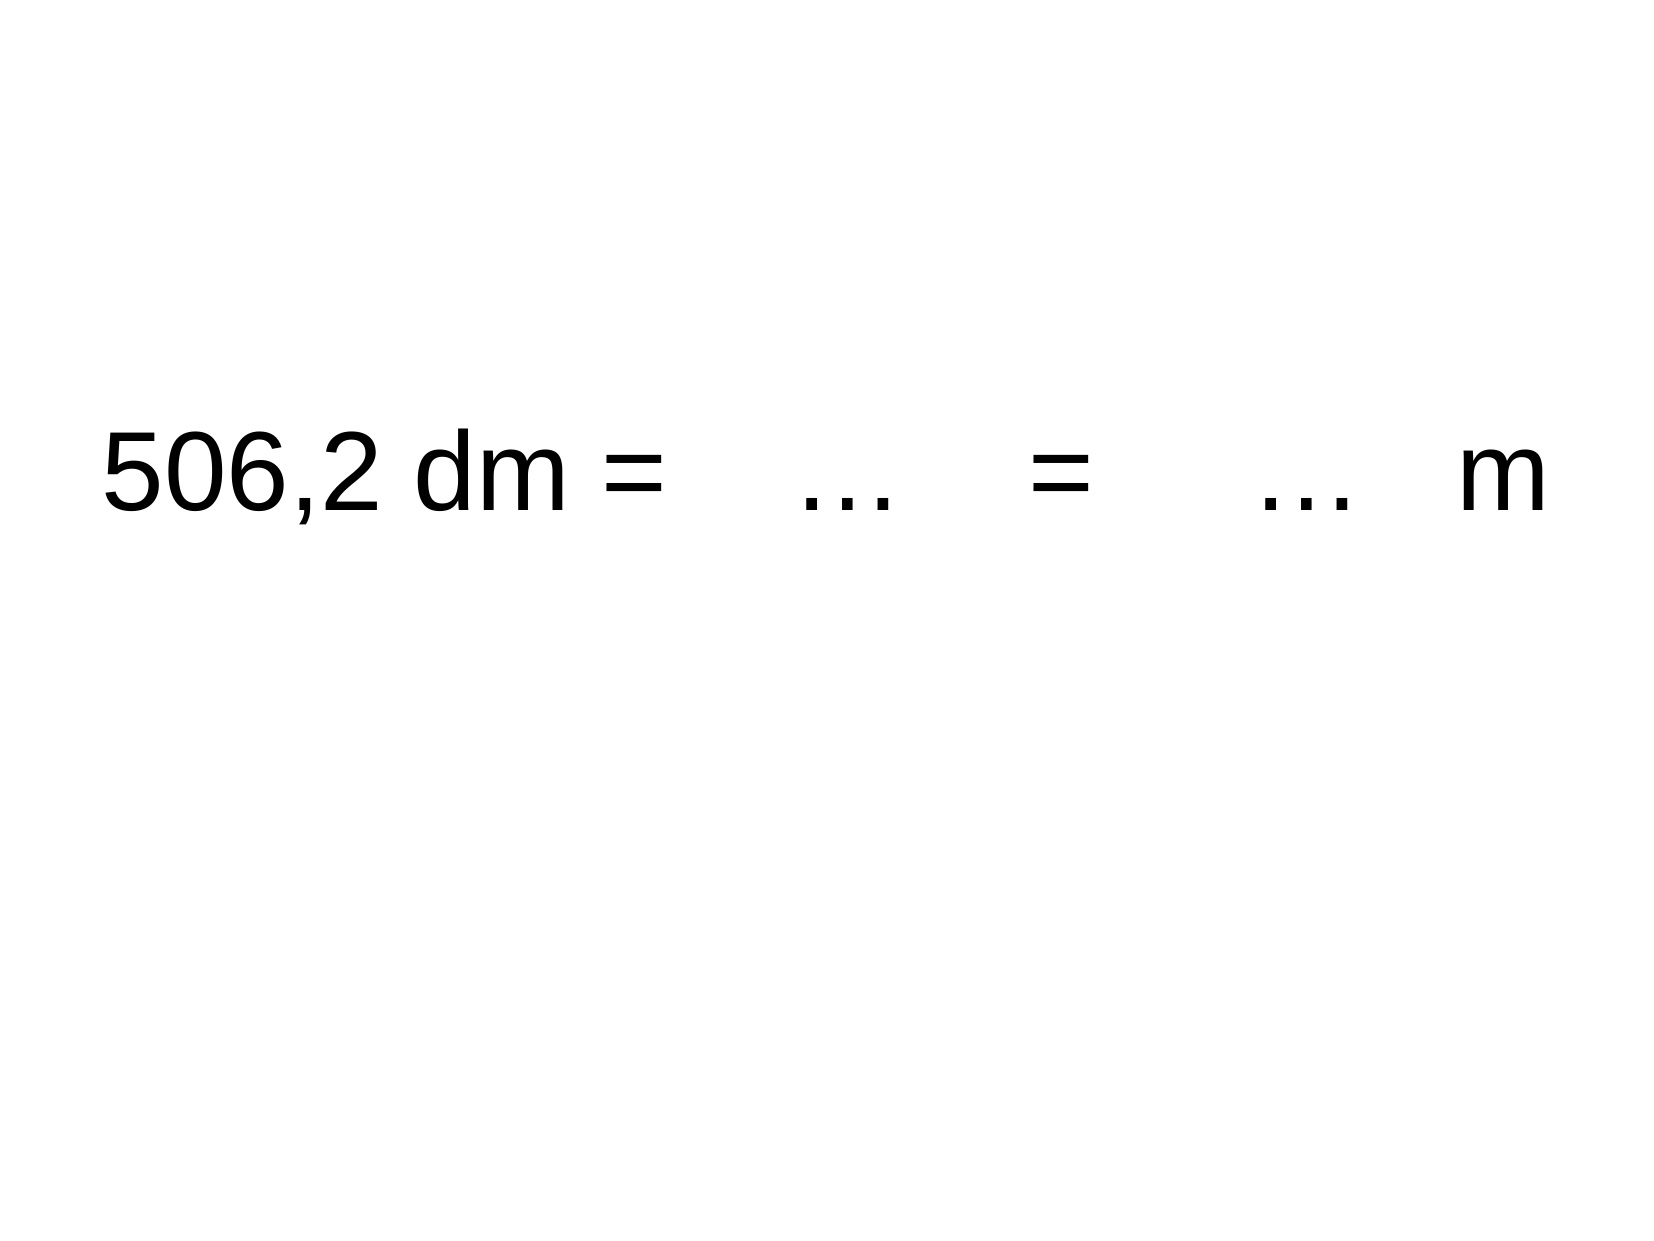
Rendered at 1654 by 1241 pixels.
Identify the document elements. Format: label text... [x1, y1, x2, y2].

subtitle 506,2 dm = … = … m [82, 47, 1571, 897]
